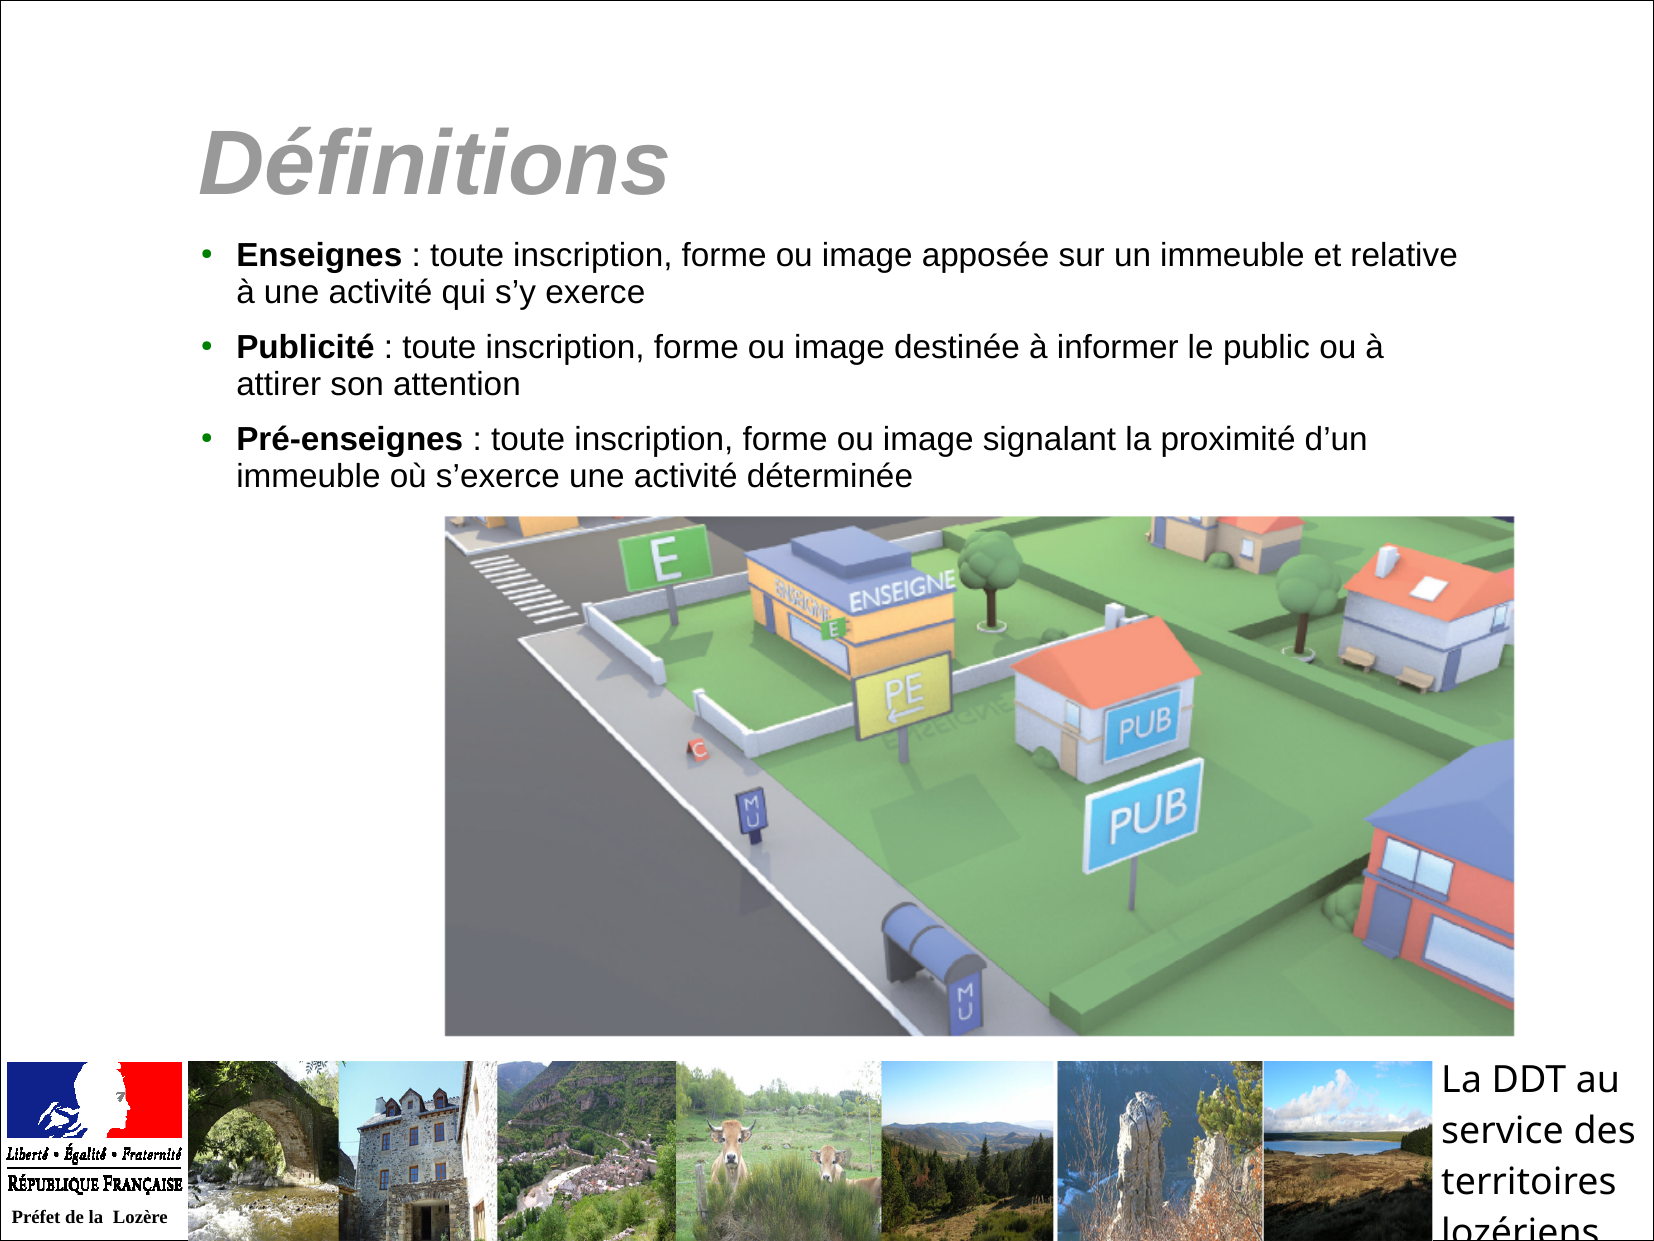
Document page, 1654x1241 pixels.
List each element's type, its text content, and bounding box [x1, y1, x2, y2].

title Définitions [198, 89, 1597, 237]
picture [6, 1059, 183, 1195]
picture [442, 512, 1521, 1041]
picture [188, 1061, 1433, 1241]
list Enseignes : toute inscription, forme ou image apposée sur un immeuble et relative à une activité qui s’y exerce Publicité : toute inscription, forme ou image destinée à informer le public ou à attirer son attention Pré-enseignes : toute inscription, forme ou image signalant la proximité d’un immeuble où s’exerce une activité déterminée [200, 236, 1479, 506]
